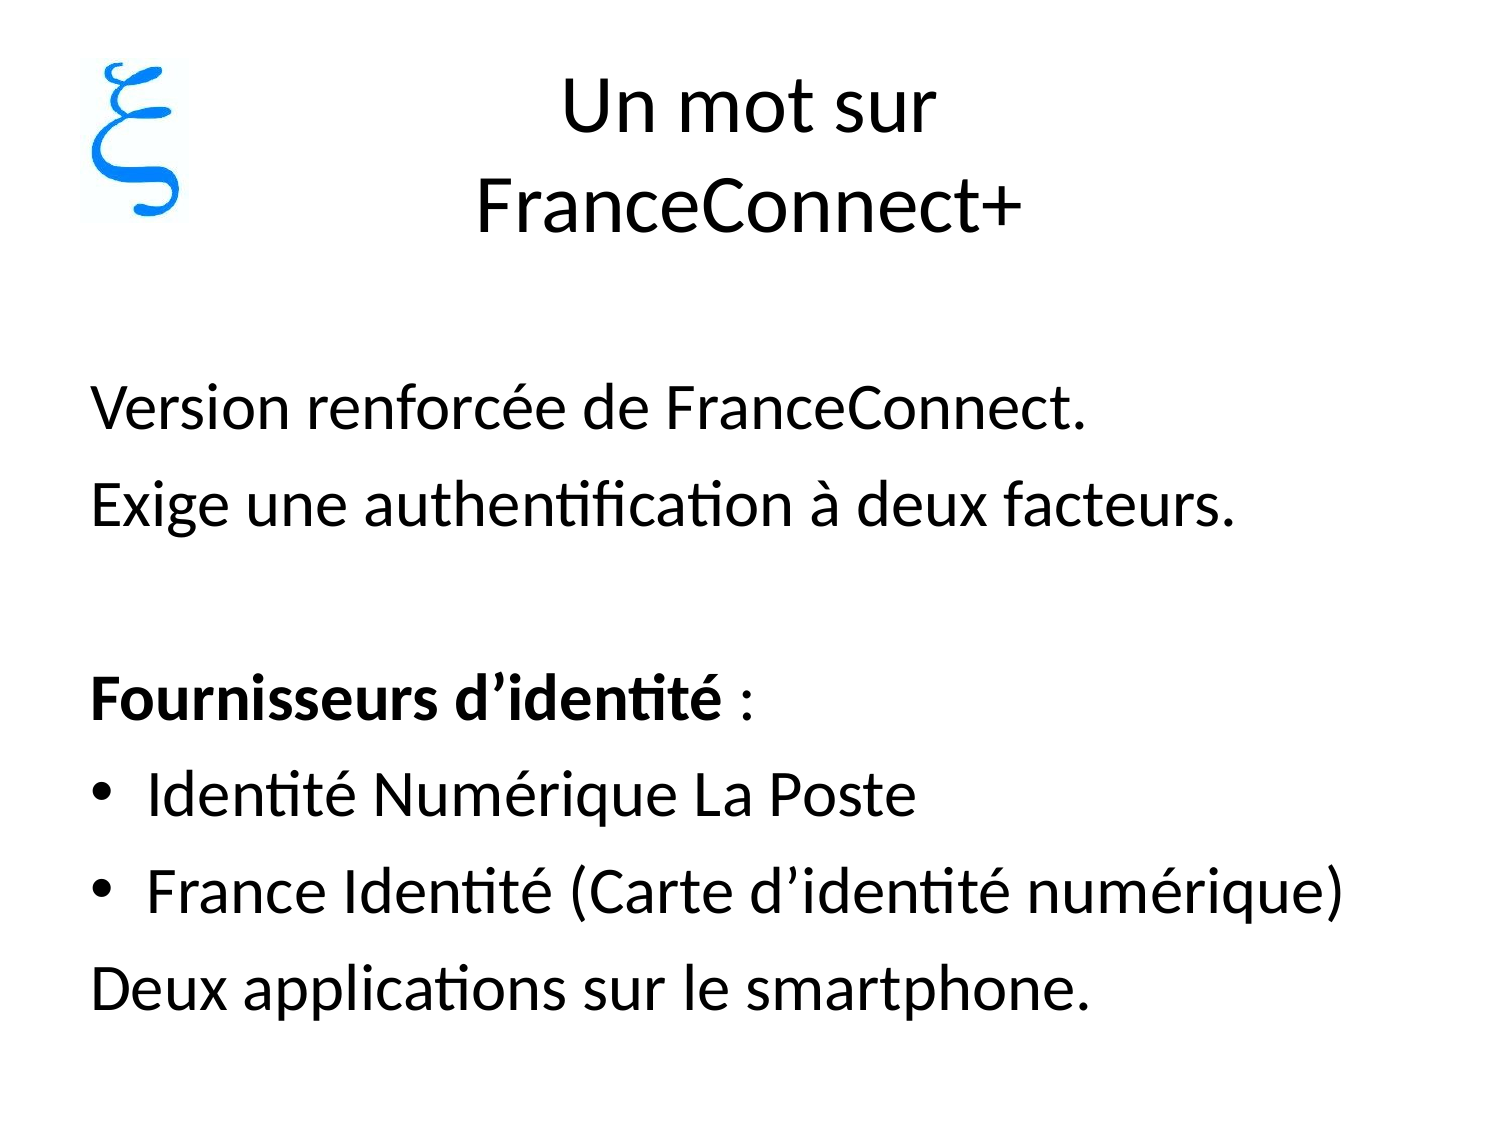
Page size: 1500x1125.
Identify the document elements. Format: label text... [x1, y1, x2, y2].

title Un mot sur FranceConnect+ [75, 19, 1426, 279]
list Version renforcée de FranceConnect. Exige une authentification à deux facteurs. Fournisseurs d’identité : Identité Numérique La Poste France Identité (Carte d’identité numérique) Deux applications sur le smartphone. [75, 355, 1426, 1106]
